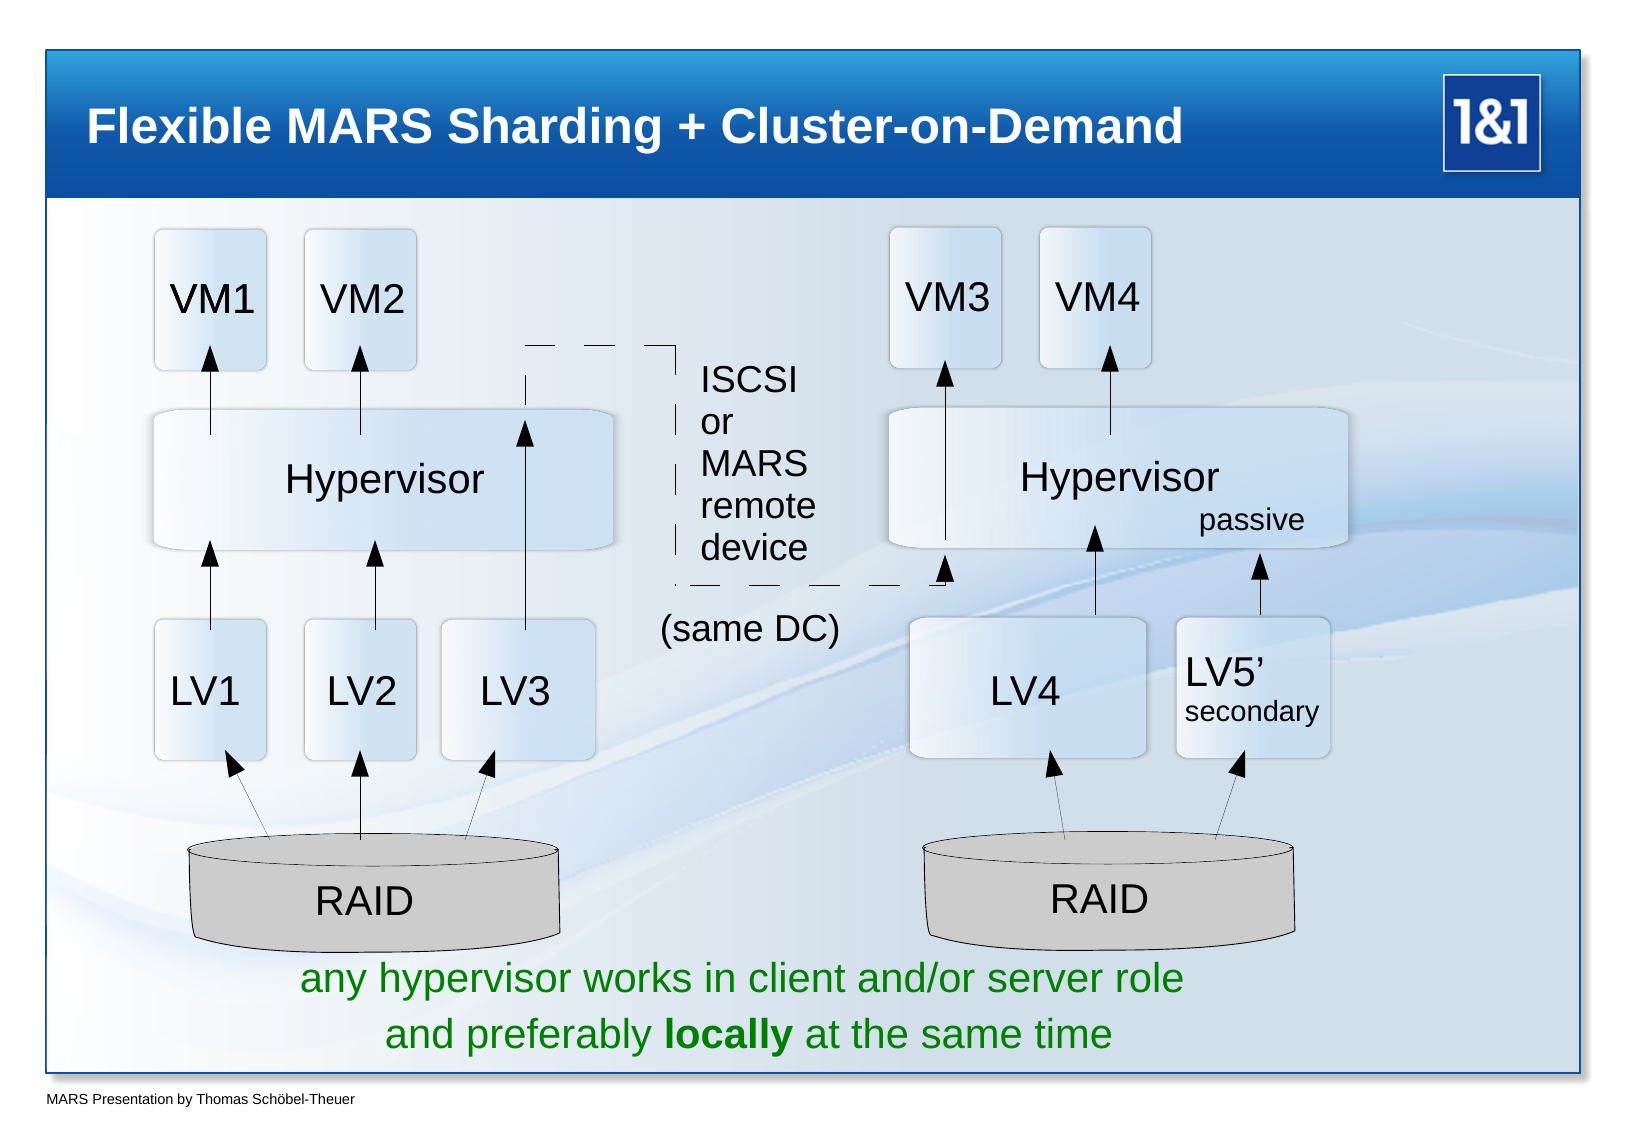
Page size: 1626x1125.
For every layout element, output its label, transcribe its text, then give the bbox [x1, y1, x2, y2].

text_box VM3 [890, 266, 1006, 328]
text_box RAID [300, 870, 430, 932]
text_box Hypervisor [1005, 446, 1235, 508]
text_box passive [1184, 495, 1321, 555]
text_box VM4 [1040, 266, 1156, 328]
text_box LV1 [155, 660, 264, 722]
text_box VM1 [155, 268, 271, 330]
text_box (same DC) [645, 600, 856, 661]
text_box any hypervisor works in client and/or server role [285, 947, 1216, 1009]
text_box VM2 [305, 268, 421, 330]
text_box LV4 [975, 660, 1084, 722]
text_box LV5’ secondary [1170, 640, 1336, 736]
picture [44, 48, 1597, 1090]
title Flexible MARS Sharding + Cluster-on-Demand [86, 51, 1416, 196]
text_box ISCSI or MARS remote device [685, 351, 847, 577]
text_box LV2 [311, 660, 421, 722]
footer MARS Presentation by Thomas Schöbel-Theuer [46, 1068, 561, 1125]
text_box and preferably locally at the same time [370, 1003, 1151, 1066]
text_box LV3 [465, 660, 574, 722]
text_box RAID [1035, 867, 1165, 930]
text_box Hypervisor [270, 448, 500, 511]
